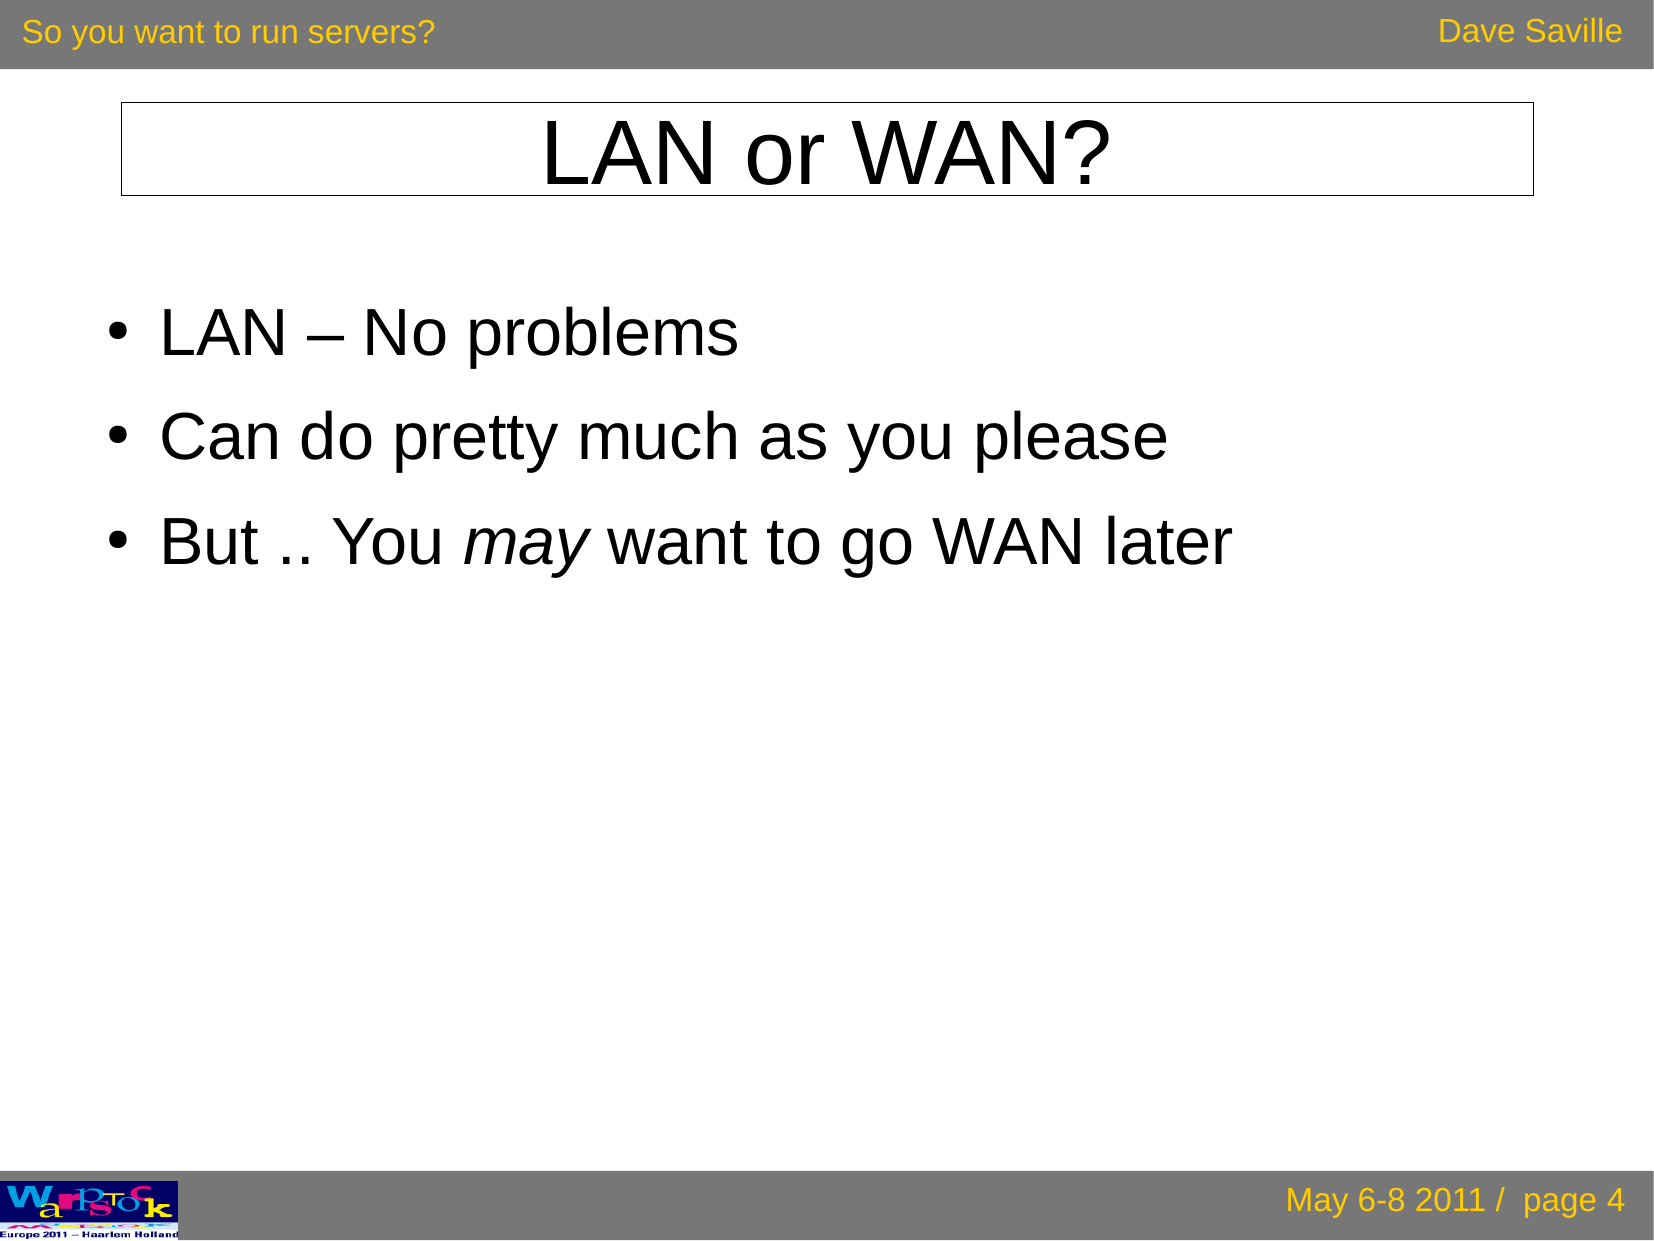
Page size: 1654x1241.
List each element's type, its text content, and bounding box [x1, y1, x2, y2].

list LAN – No problems Can do pretty much as you please But .. You may want to go WAN later [88, 295, 1577, 1114]
title LAN or WAN? [82, 49, 1571, 257]
picture [0, 1181, 178, 1241]
